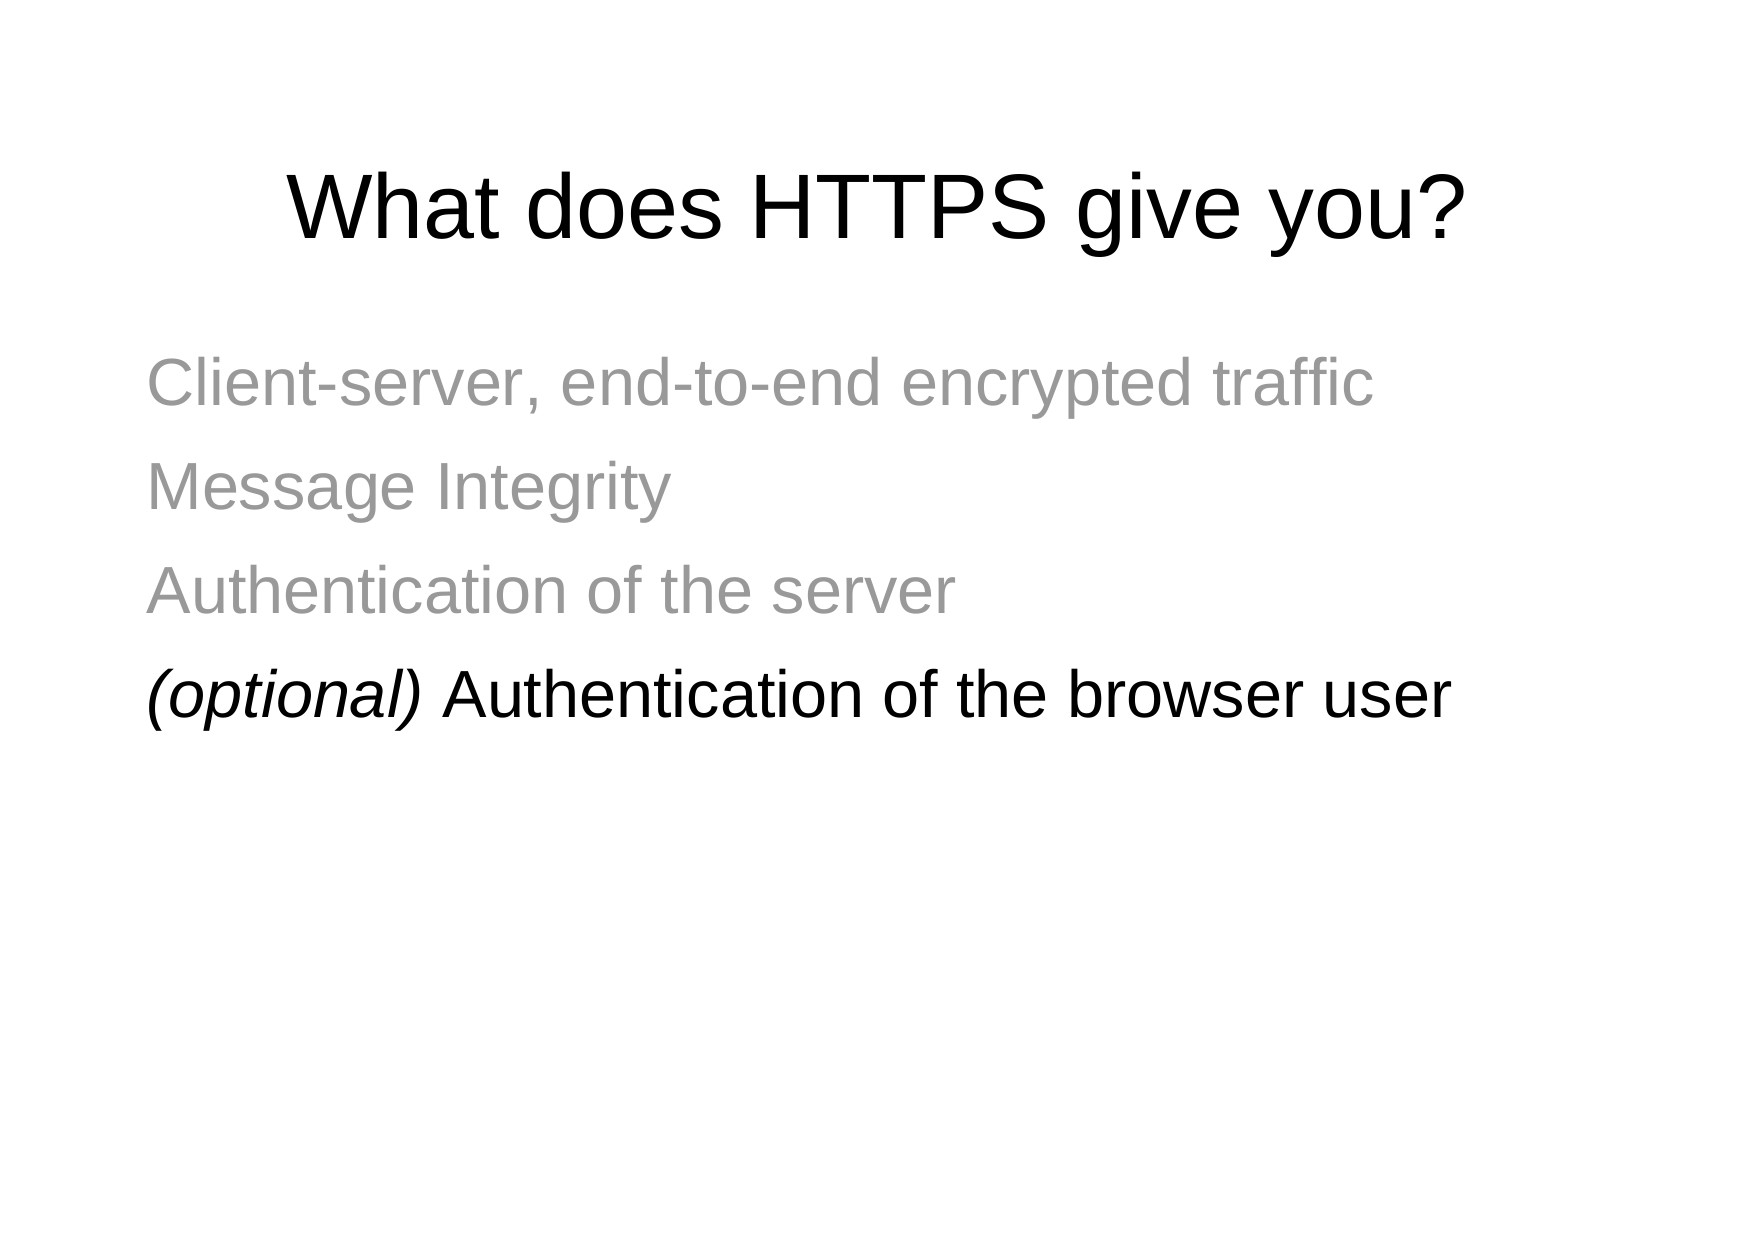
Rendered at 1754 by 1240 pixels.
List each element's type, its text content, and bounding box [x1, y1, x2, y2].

title What does HTTPS give you? [128, 102, 1627, 310]
list Client-server, end-to-end encrypted traffic Message Integrity Authentication of the server (optional) Authentication of the browser user [128, 344, 1627, 1126]
